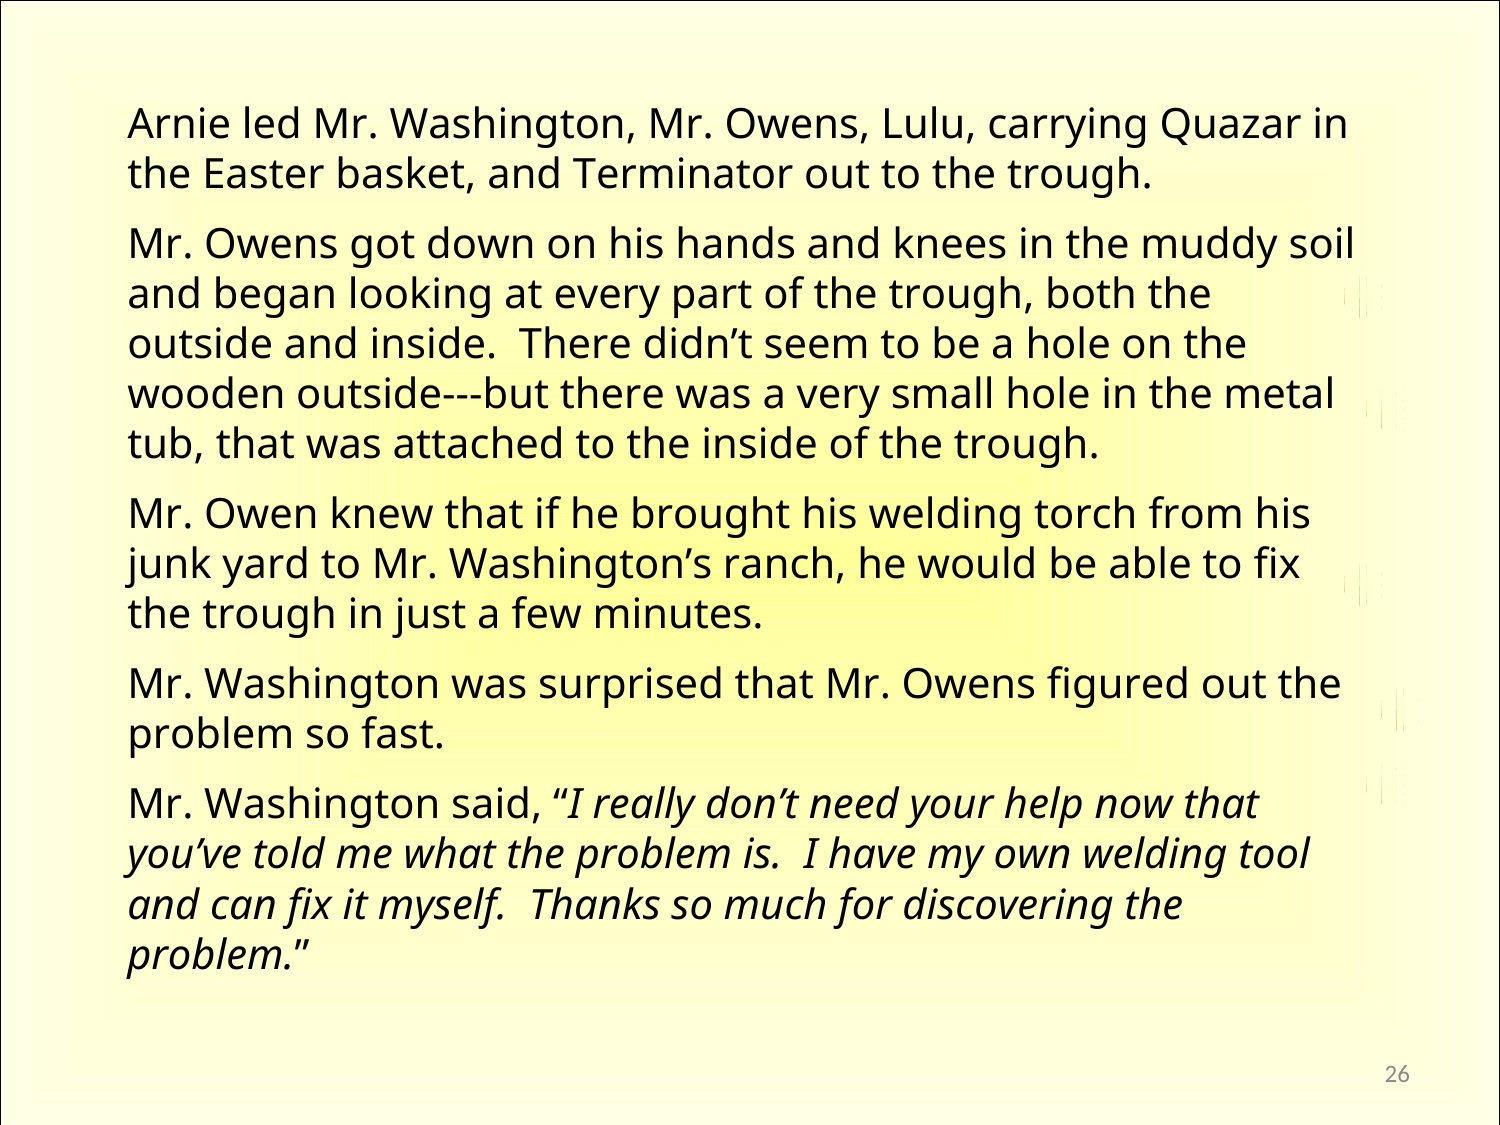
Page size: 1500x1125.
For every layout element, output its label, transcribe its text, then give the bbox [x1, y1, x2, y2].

text_box <number> [1074, 1042, 1426, 1103]
text_box [0, 0, 1500, 1125]
text_box Arnie led Mr. Washington, Mr. Owens, Lulu, carrying Quazar in the Easter basket, and Terminator out to the trough. Mr. Owens got down on his hands and knees in the muddy soil and began looking at every part of the trough, both the outside and inside. There didn’t seem to be a hole on the wooden outside---but there was a very small hole in the metal tub, that was attached to the inside of the trough. Mr. Owen knew that if he brought his welding torch from his junk yard to Mr. Washington’s ranch, he would be able to fix the trough in just a few minutes. Mr. Washington was surprised that Mr. Owens figured out the problem so fast. Mr. Washington said, “I really don’t need your help now that you’ve told me what the problem is. I have my own welding tool and can fix it myself. Thanks so much for discovering the problem.” [112, 89, 1375, 986]
